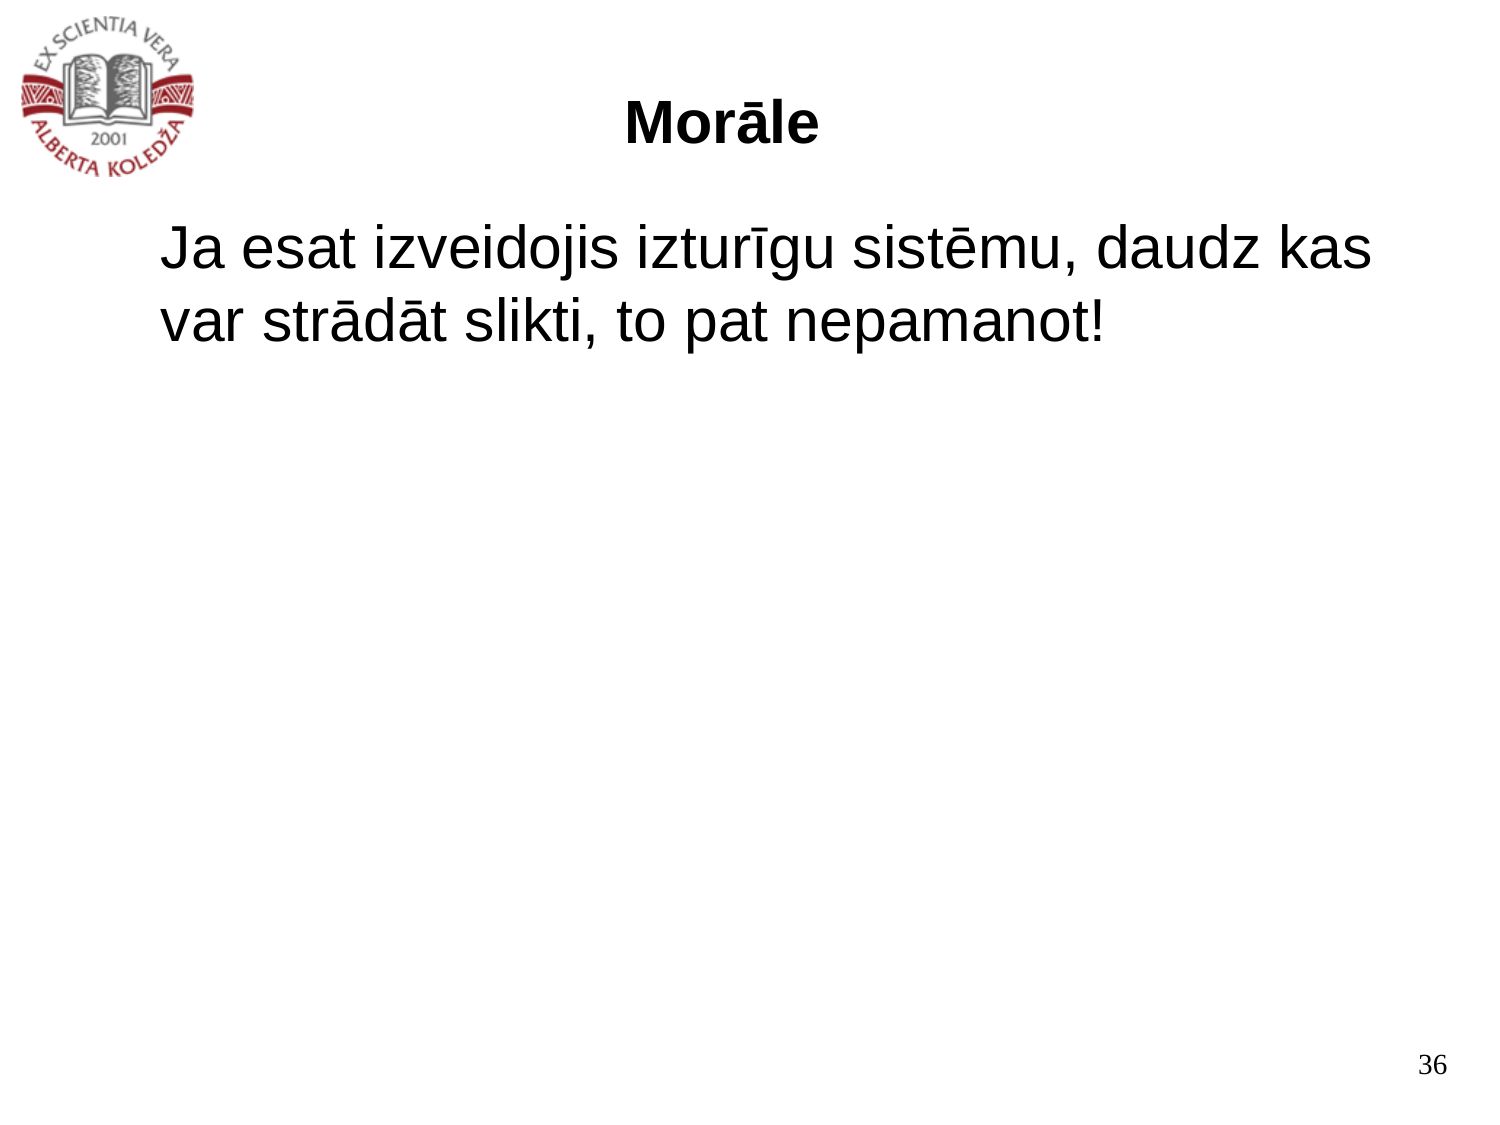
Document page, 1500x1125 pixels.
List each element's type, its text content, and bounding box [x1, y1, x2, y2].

picture [21, 16, 194, 177]
text_box <skaitlis> [1312, 1037, 1463, 1101]
title Morāle [50, 62, 1374, 175]
list Ja esat izveidojis izturīgu sistēmu, daudz kas var strādāt slikti, to pat nepamanot! [74, 200, 1463, 1101]
